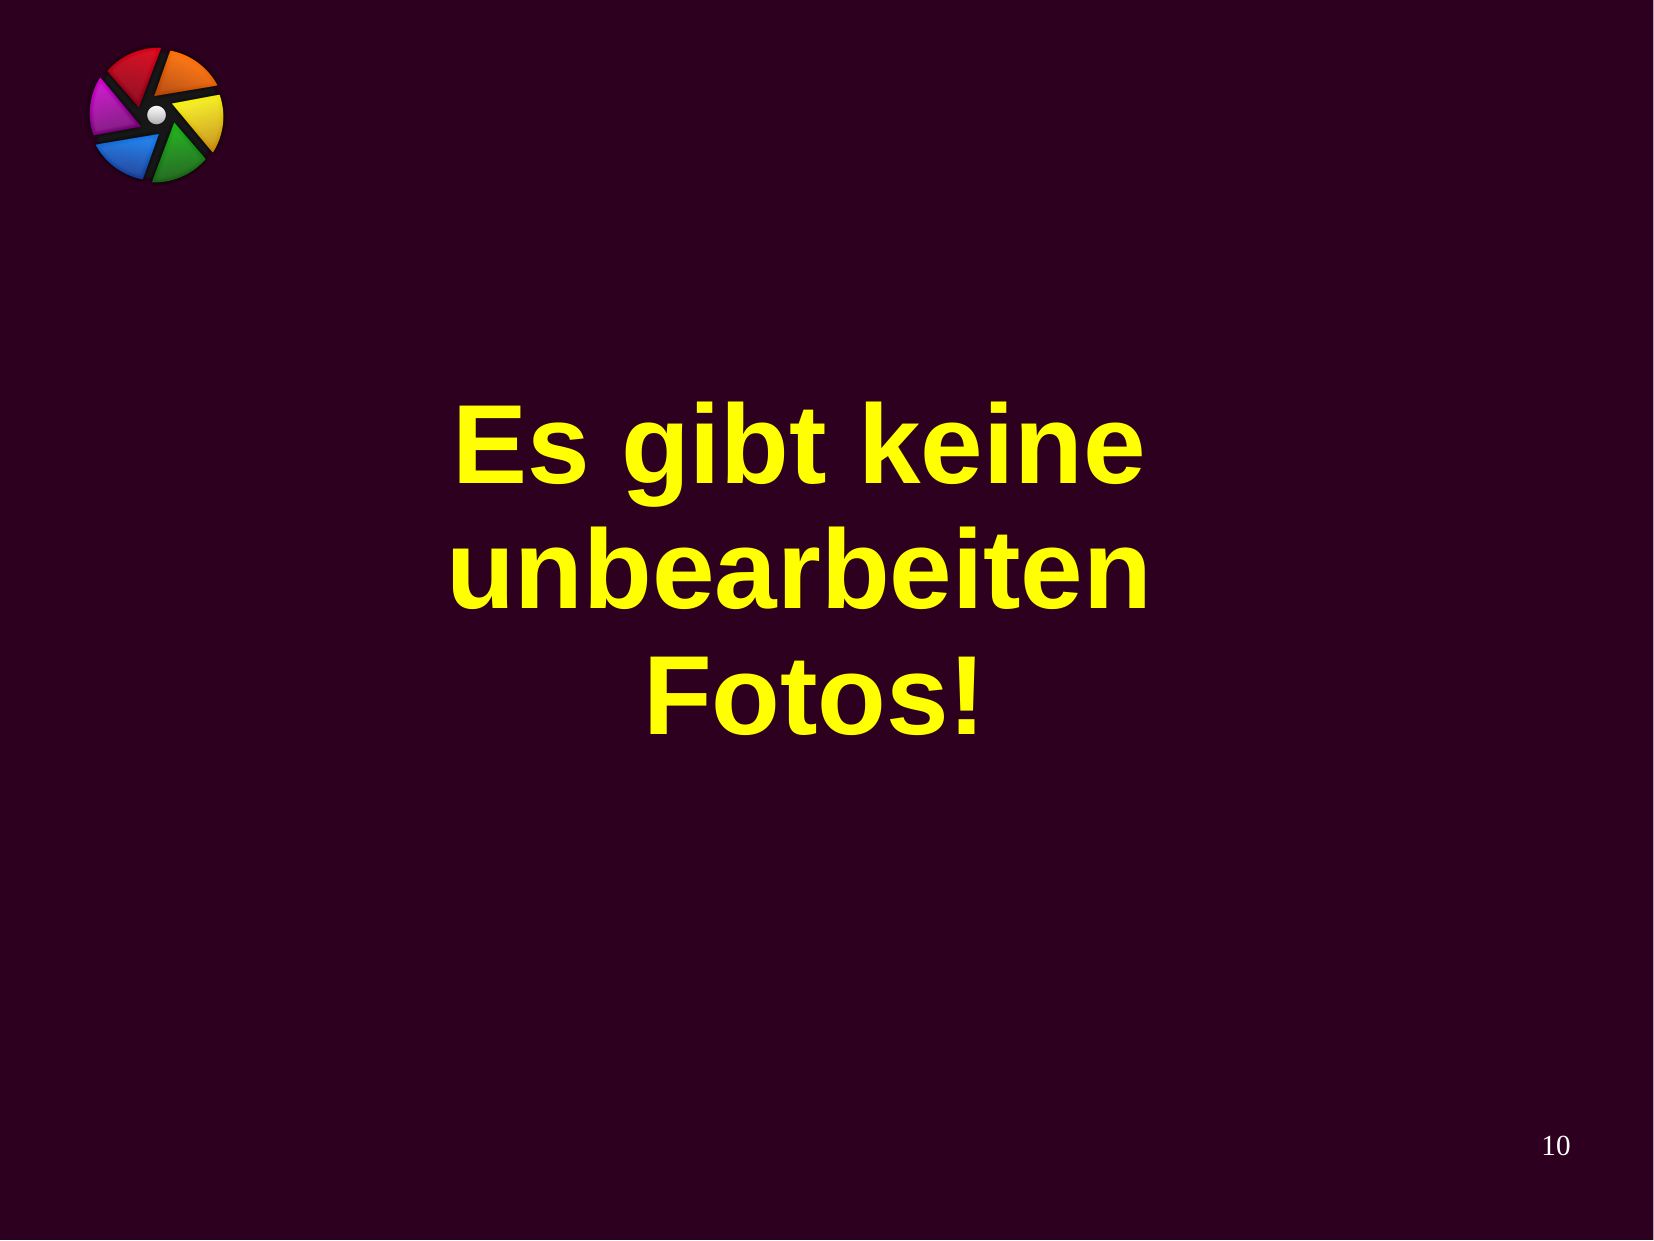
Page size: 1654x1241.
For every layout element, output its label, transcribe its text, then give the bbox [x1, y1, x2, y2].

picture [82, 41, 231, 189]
title Es gibt keine unbearbeiten Fotos! [70, 381, 1559, 759]
